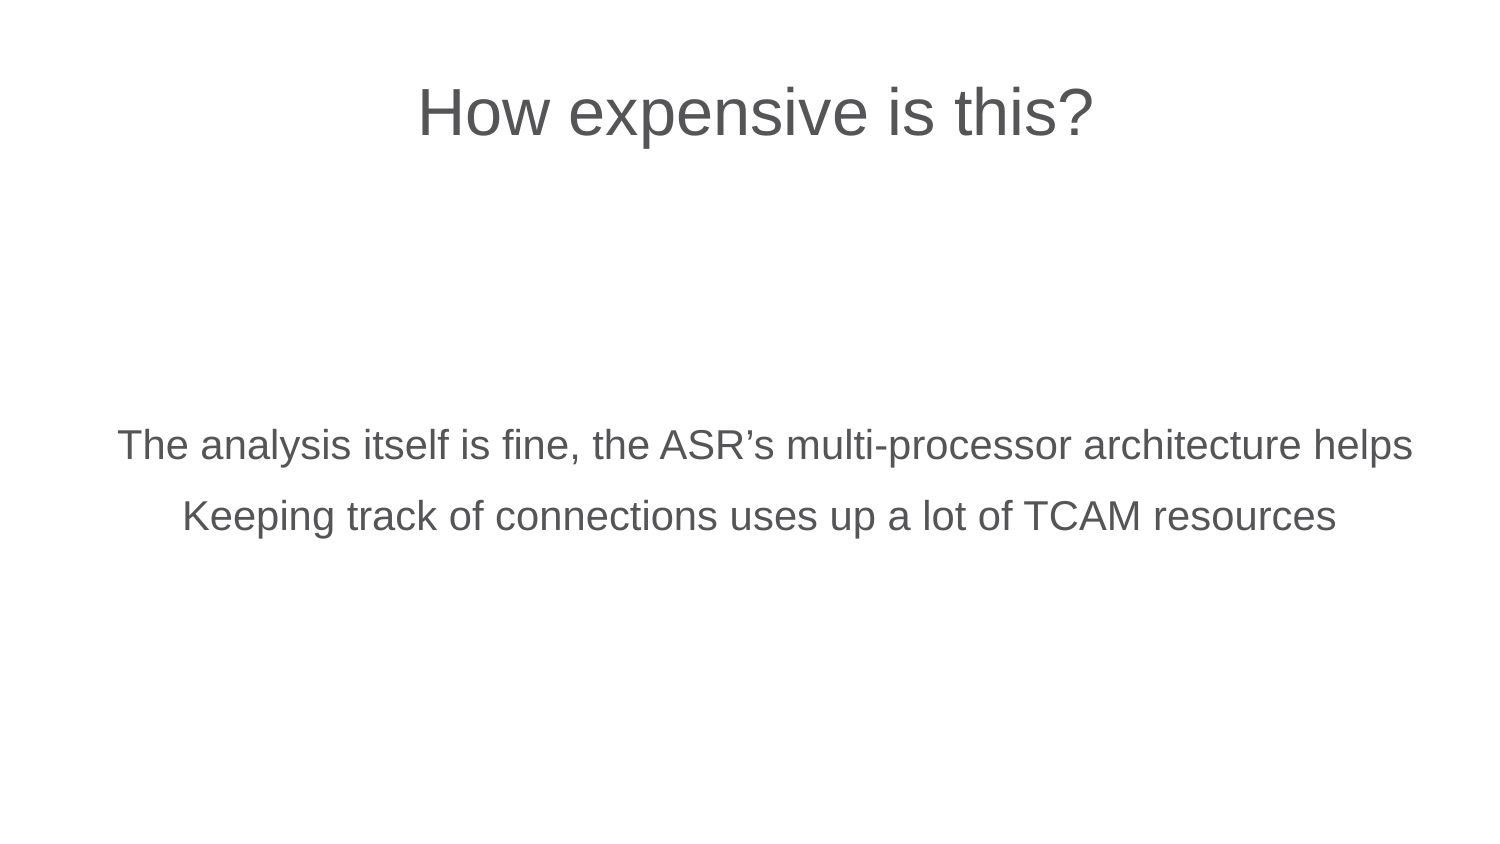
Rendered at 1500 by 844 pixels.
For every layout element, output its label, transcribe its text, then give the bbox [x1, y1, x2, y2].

list The analysis itself is fine, the ASR’s multi-processor architecture helps Keeping track of connections uses up a lot of TCAM resources [71, 221, 1441, 741]
title How expensive is this? [71, 55, 1441, 177]
